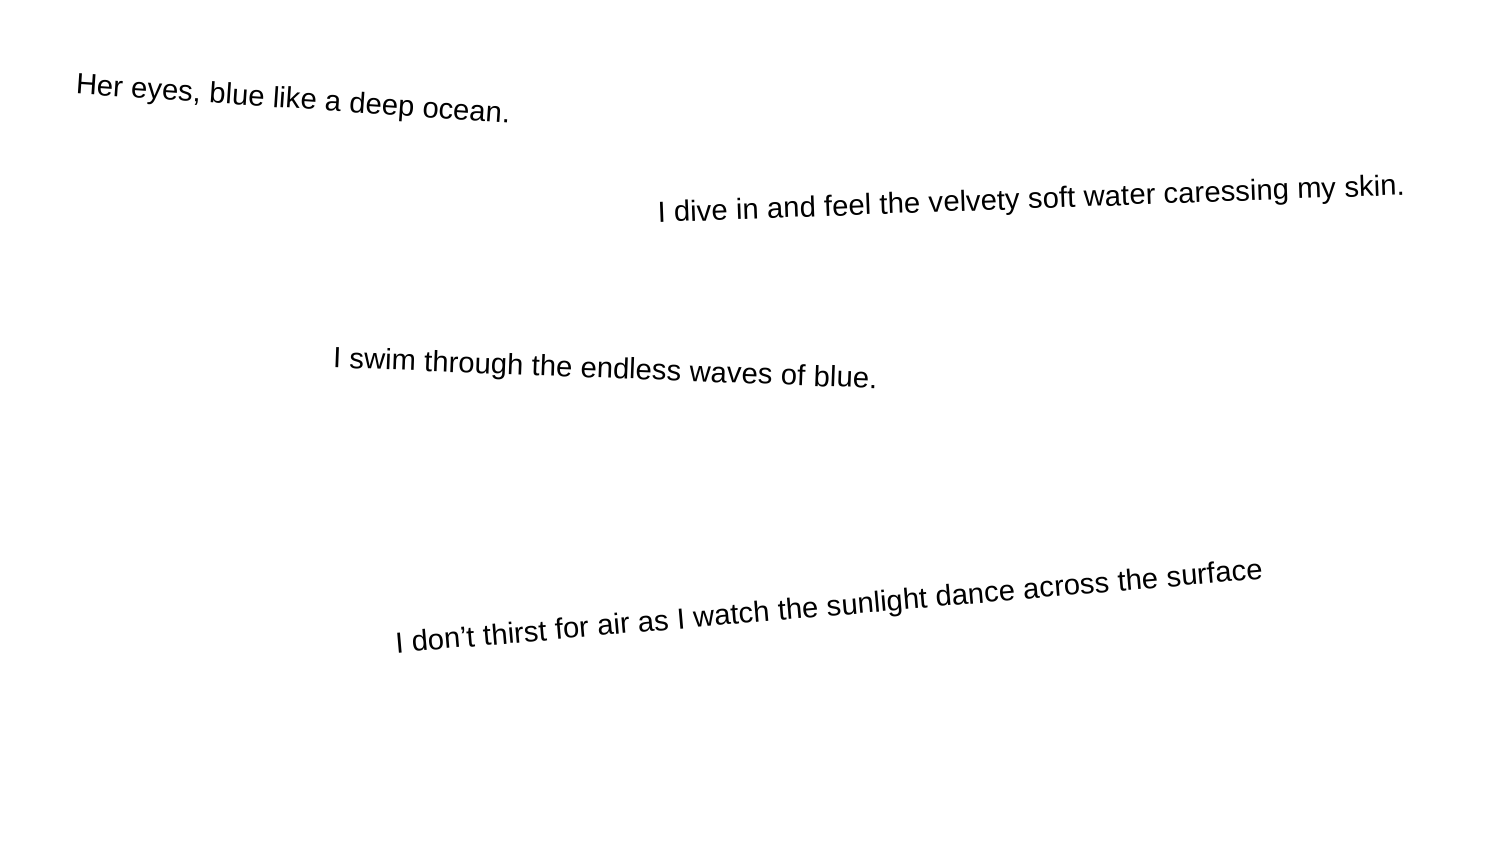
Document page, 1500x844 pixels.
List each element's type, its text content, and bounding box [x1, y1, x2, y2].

text_box I don’t thirst for air as I watch the sunlight dance across the surface [377, 530, 1318, 695]
text_box Her eyes, blue like a deep ocean. [56, 48, 560, 181]
text_box I swim through the endless waves of blue. [316, 322, 957, 427]
text_box I dive in and feel the velvety soft water caressing my skin. [641, 148, 1429, 272]
